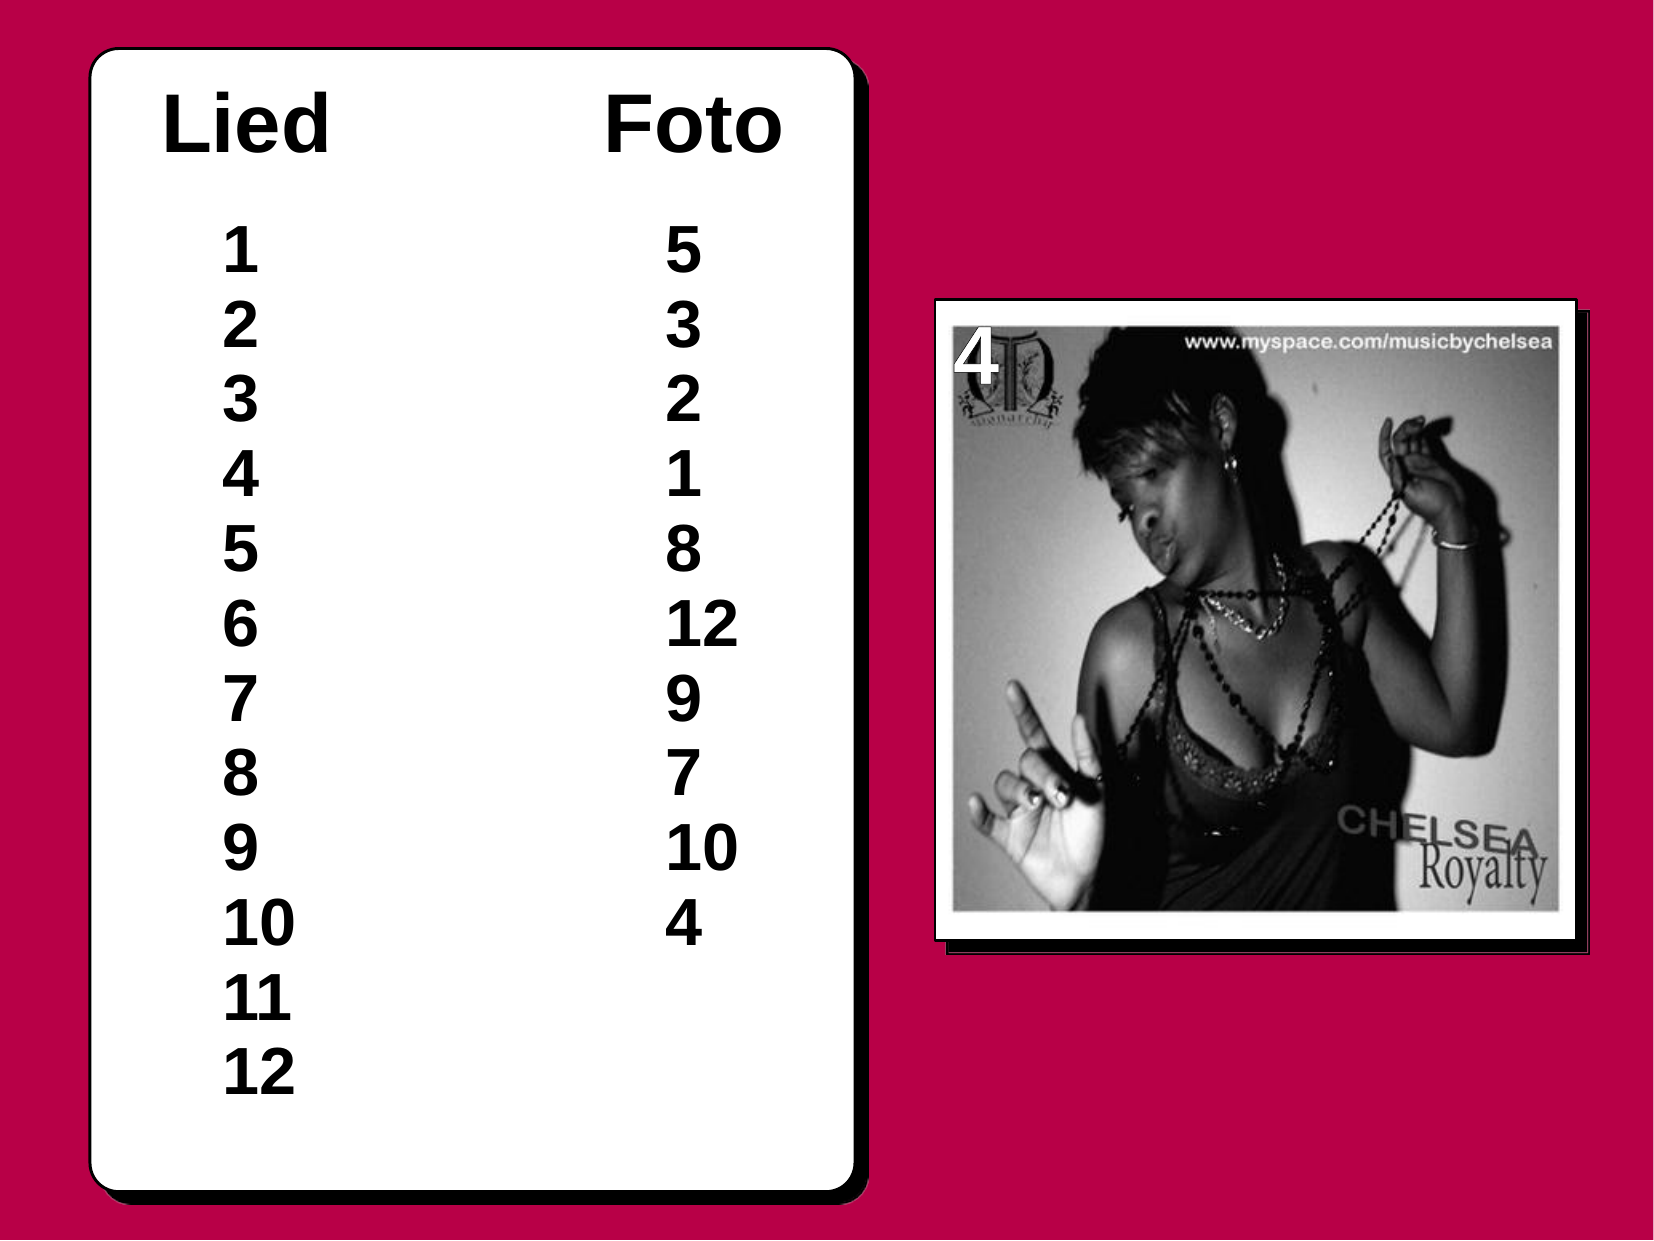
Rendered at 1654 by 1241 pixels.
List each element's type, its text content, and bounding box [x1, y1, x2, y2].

text_box [89, 48, 856, 1192]
text_box 4 [938, 301, 1081, 414]
text_box 1 5 2 3 3 2 4 1 5 8 6 12 7 9 8 7 9 10 10 4 11 12 [207, 204, 796, 1153]
text_box Lied Foto [134, 69, 810, 182]
picture [936, 300, 1576, 940]
